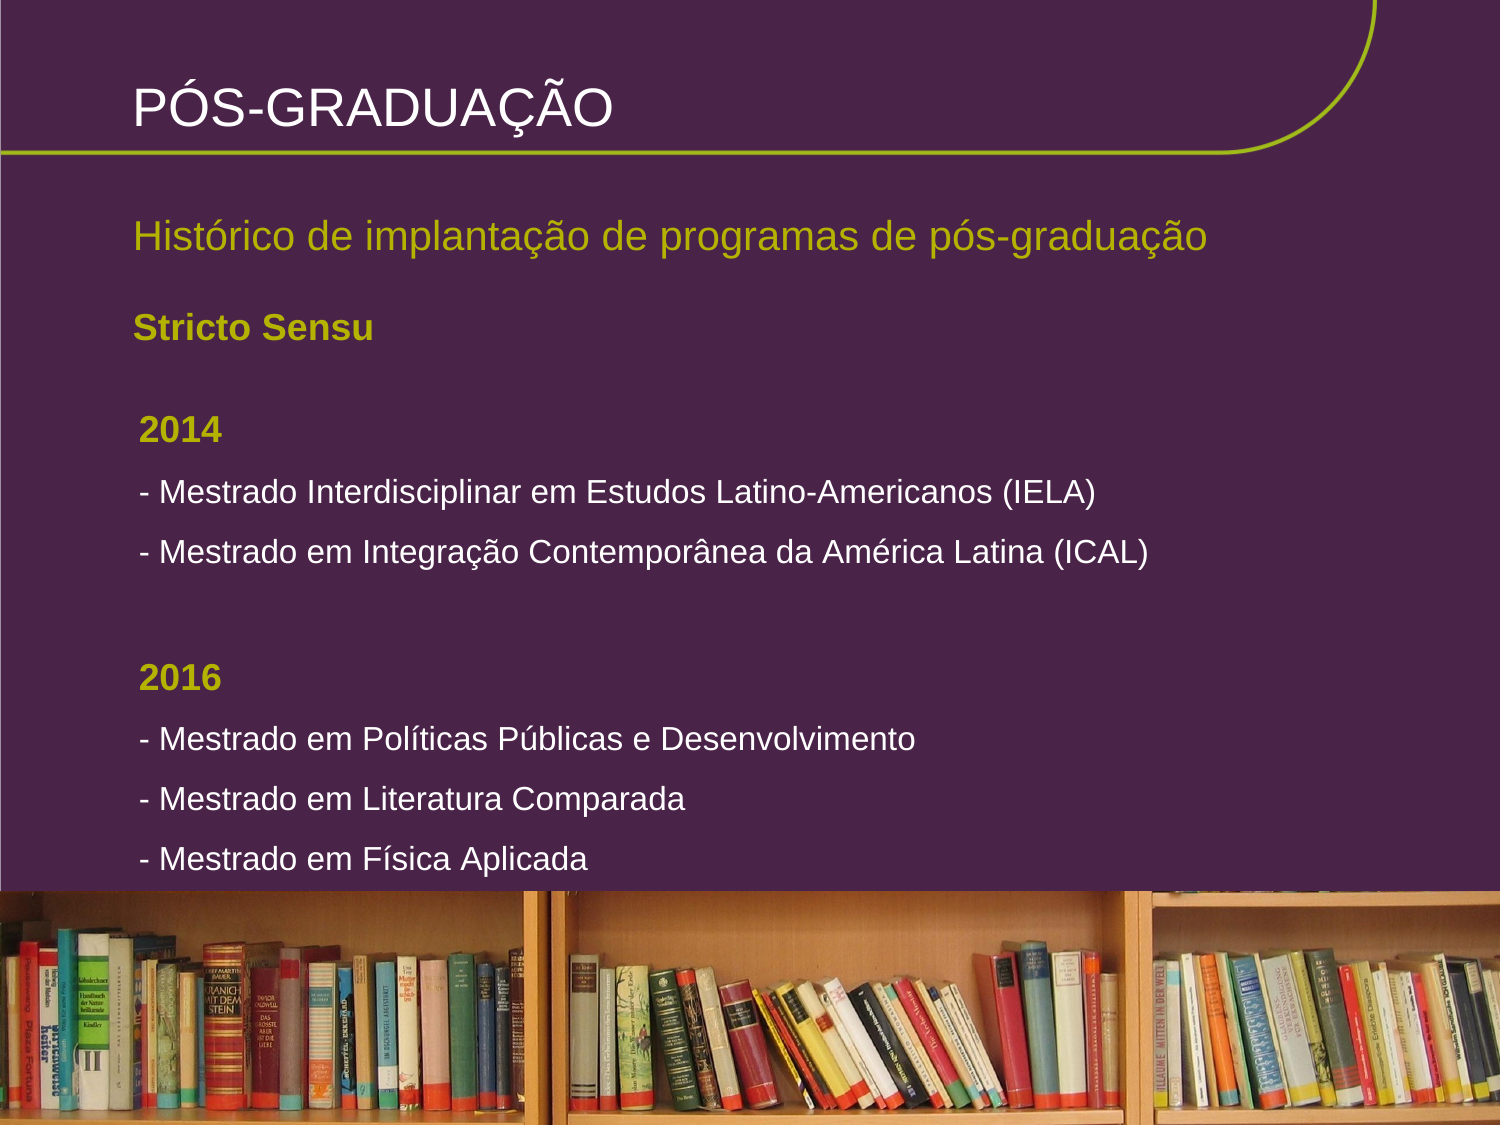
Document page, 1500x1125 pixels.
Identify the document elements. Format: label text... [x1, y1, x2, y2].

text_box Histórico de implantação de programas de pós-graduação [118, 200, 1371, 267]
text_box PÓS-GRADUAÇÃO [117, 64, 1093, 145]
text_box 2014 - Mestrado Interdisciplinar em Estudos Latino-Americanos (IELA) - Mestrado em Integração Contemporânea da América Latina (ICAL) 2016 - Mestrado em Políticas Públicas e Desenvolvimento - Mestrado em Literatura Comparada - Mestrado em Física Aplicada [124, 375, 1359, 885]
picture [0, 0, 1500, 1125]
text_box Stricto Sensu [118, 295, 768, 356]
